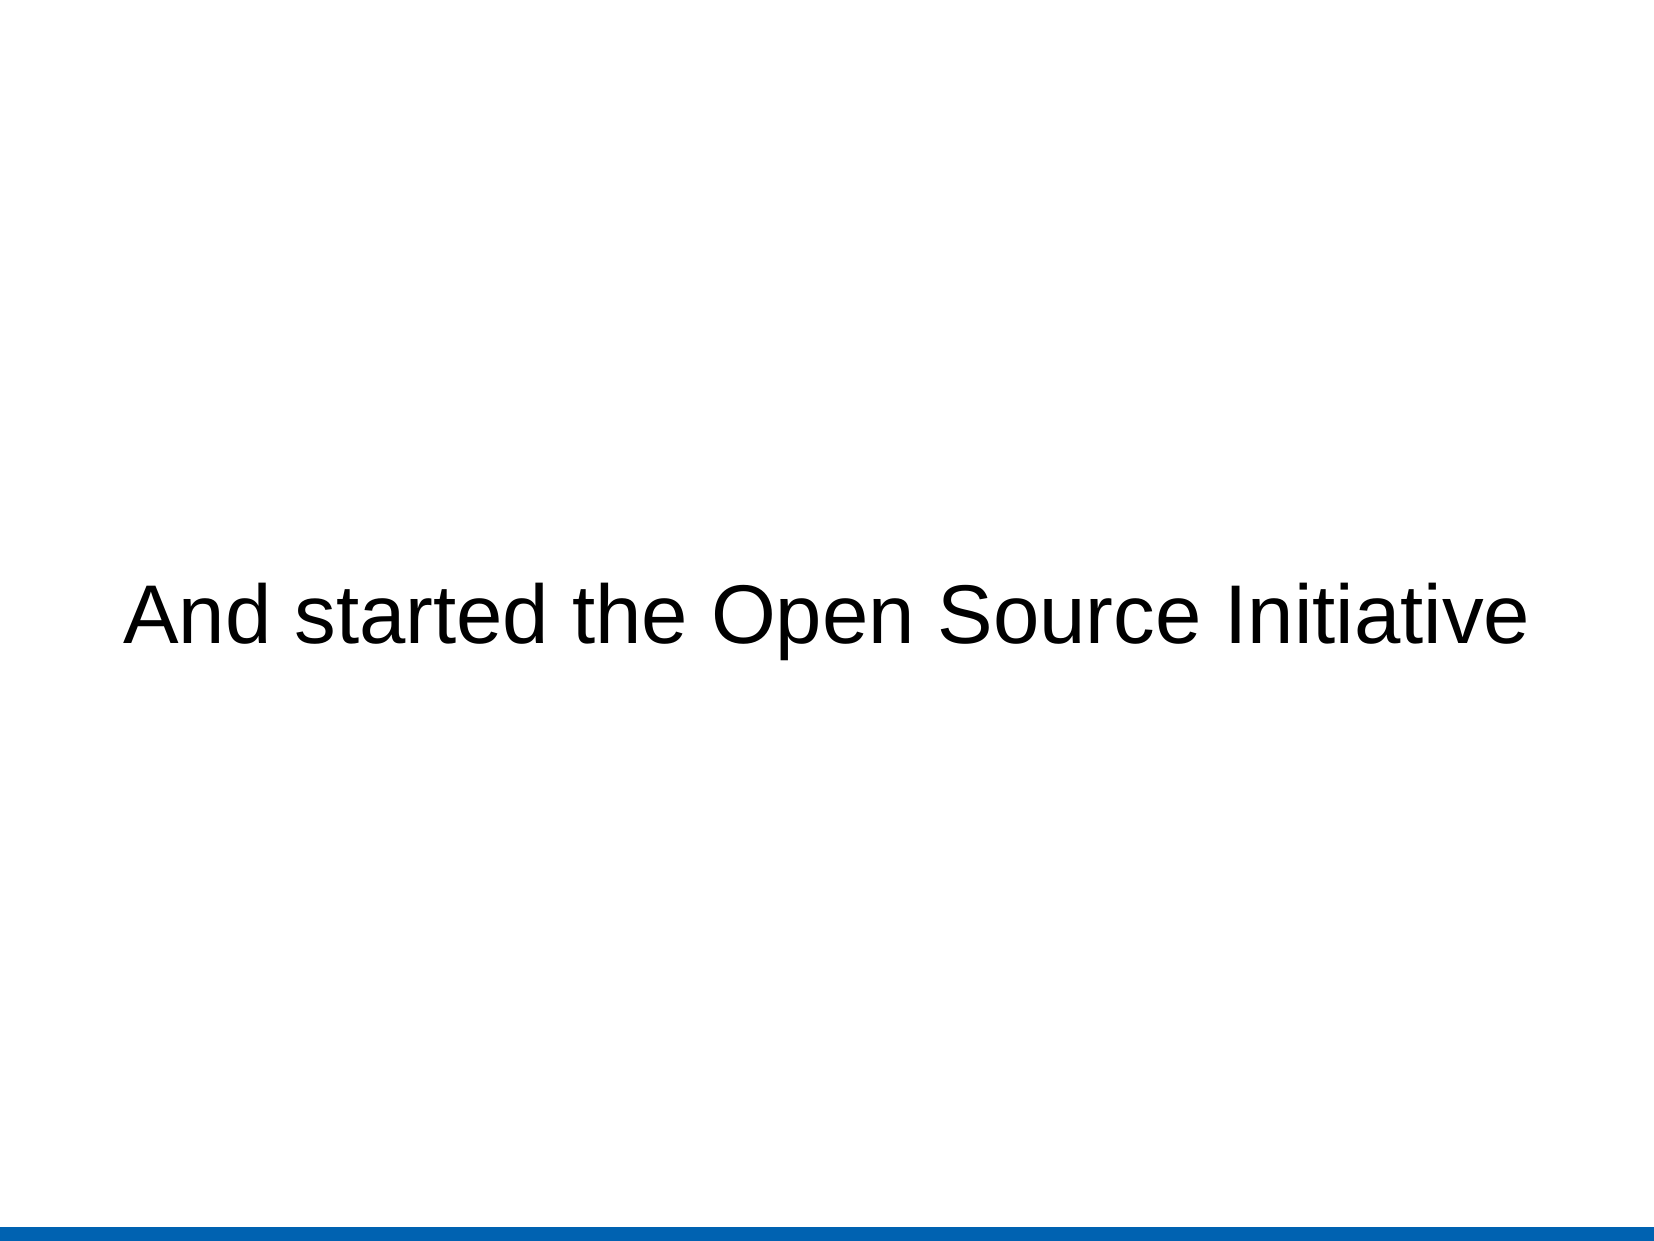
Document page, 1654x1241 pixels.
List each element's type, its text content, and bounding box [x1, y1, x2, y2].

subtitle And started the Open Source Initiative [121, 112, 1534, 1117]
